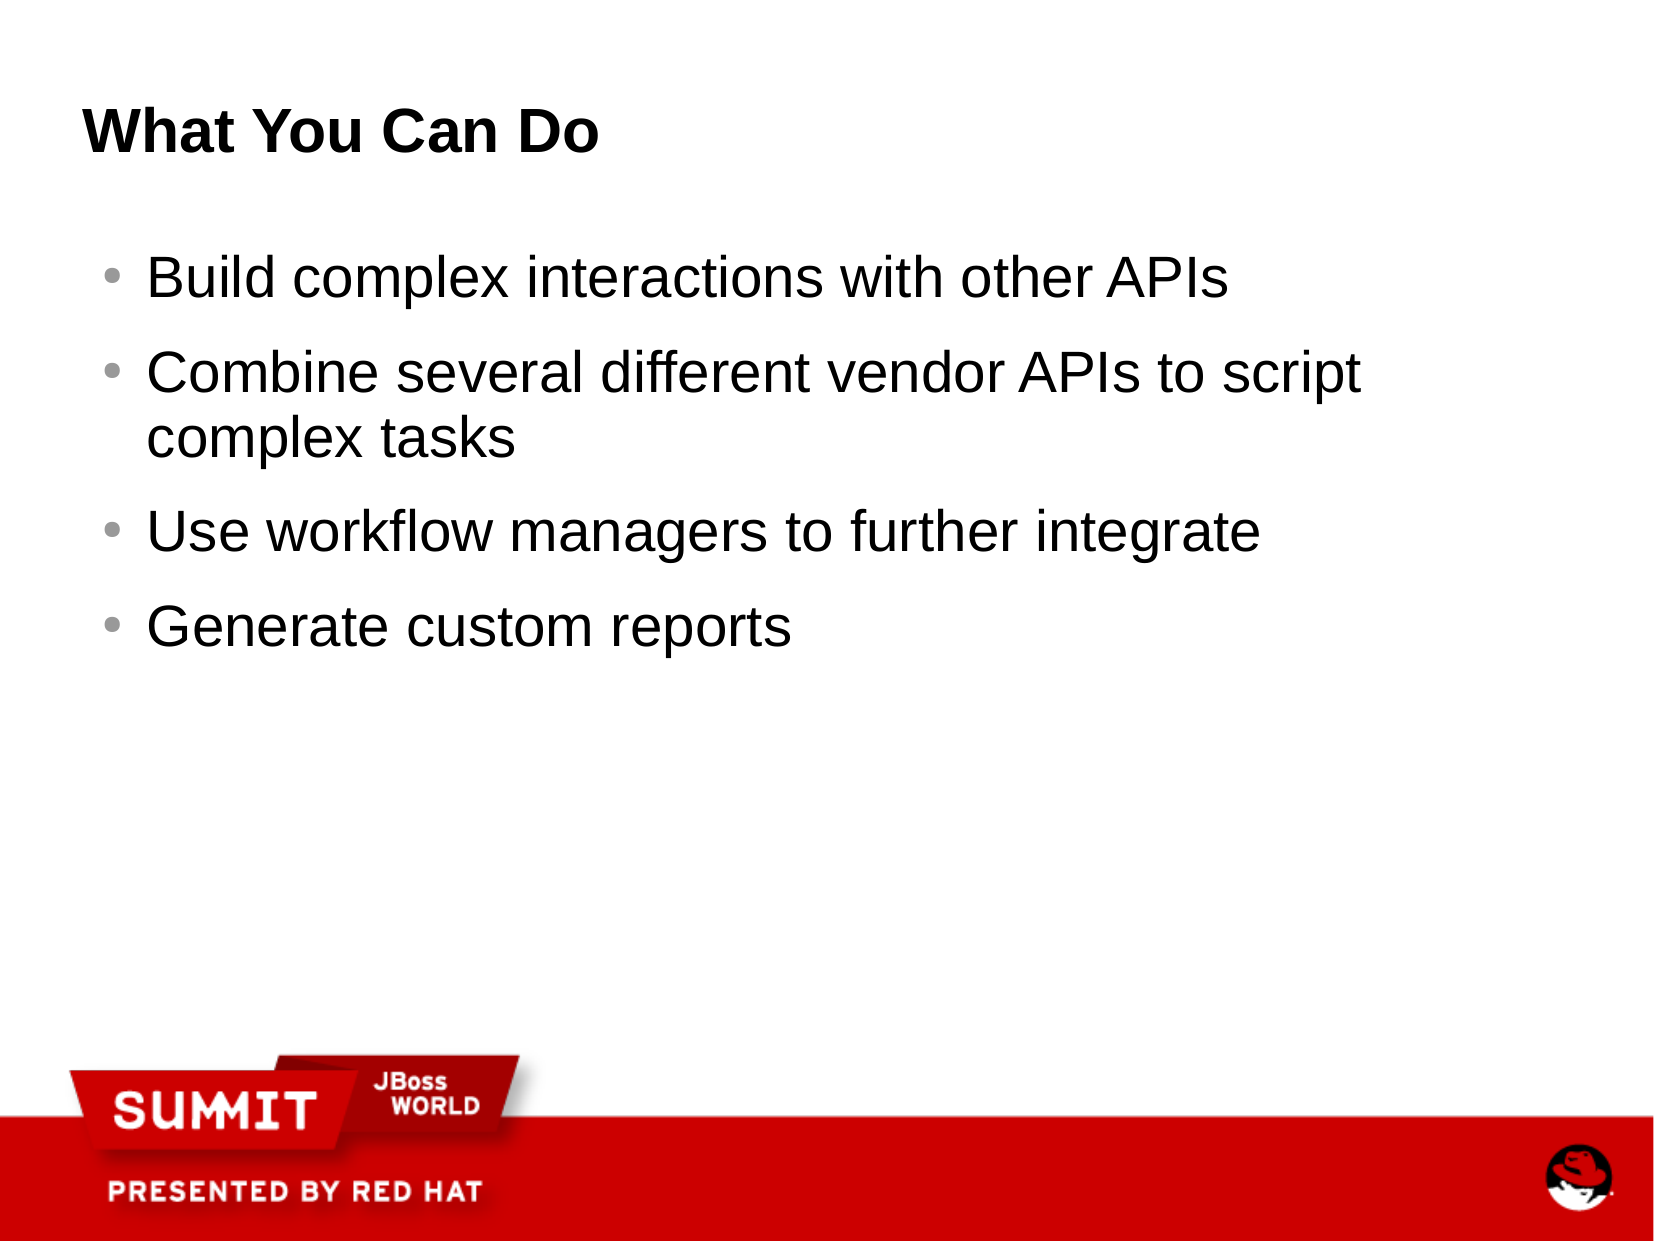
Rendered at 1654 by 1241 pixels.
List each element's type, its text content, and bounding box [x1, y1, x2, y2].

title What You Can Do [82, 45, 1571, 218]
picture [0, 1043, 1654, 1241]
list Build complex interactions with other APIs Combine several different vendor APIs to script complex tasks Use workflow managers to further integrate Generate custom reports [86, 244, 1576, 1024]
